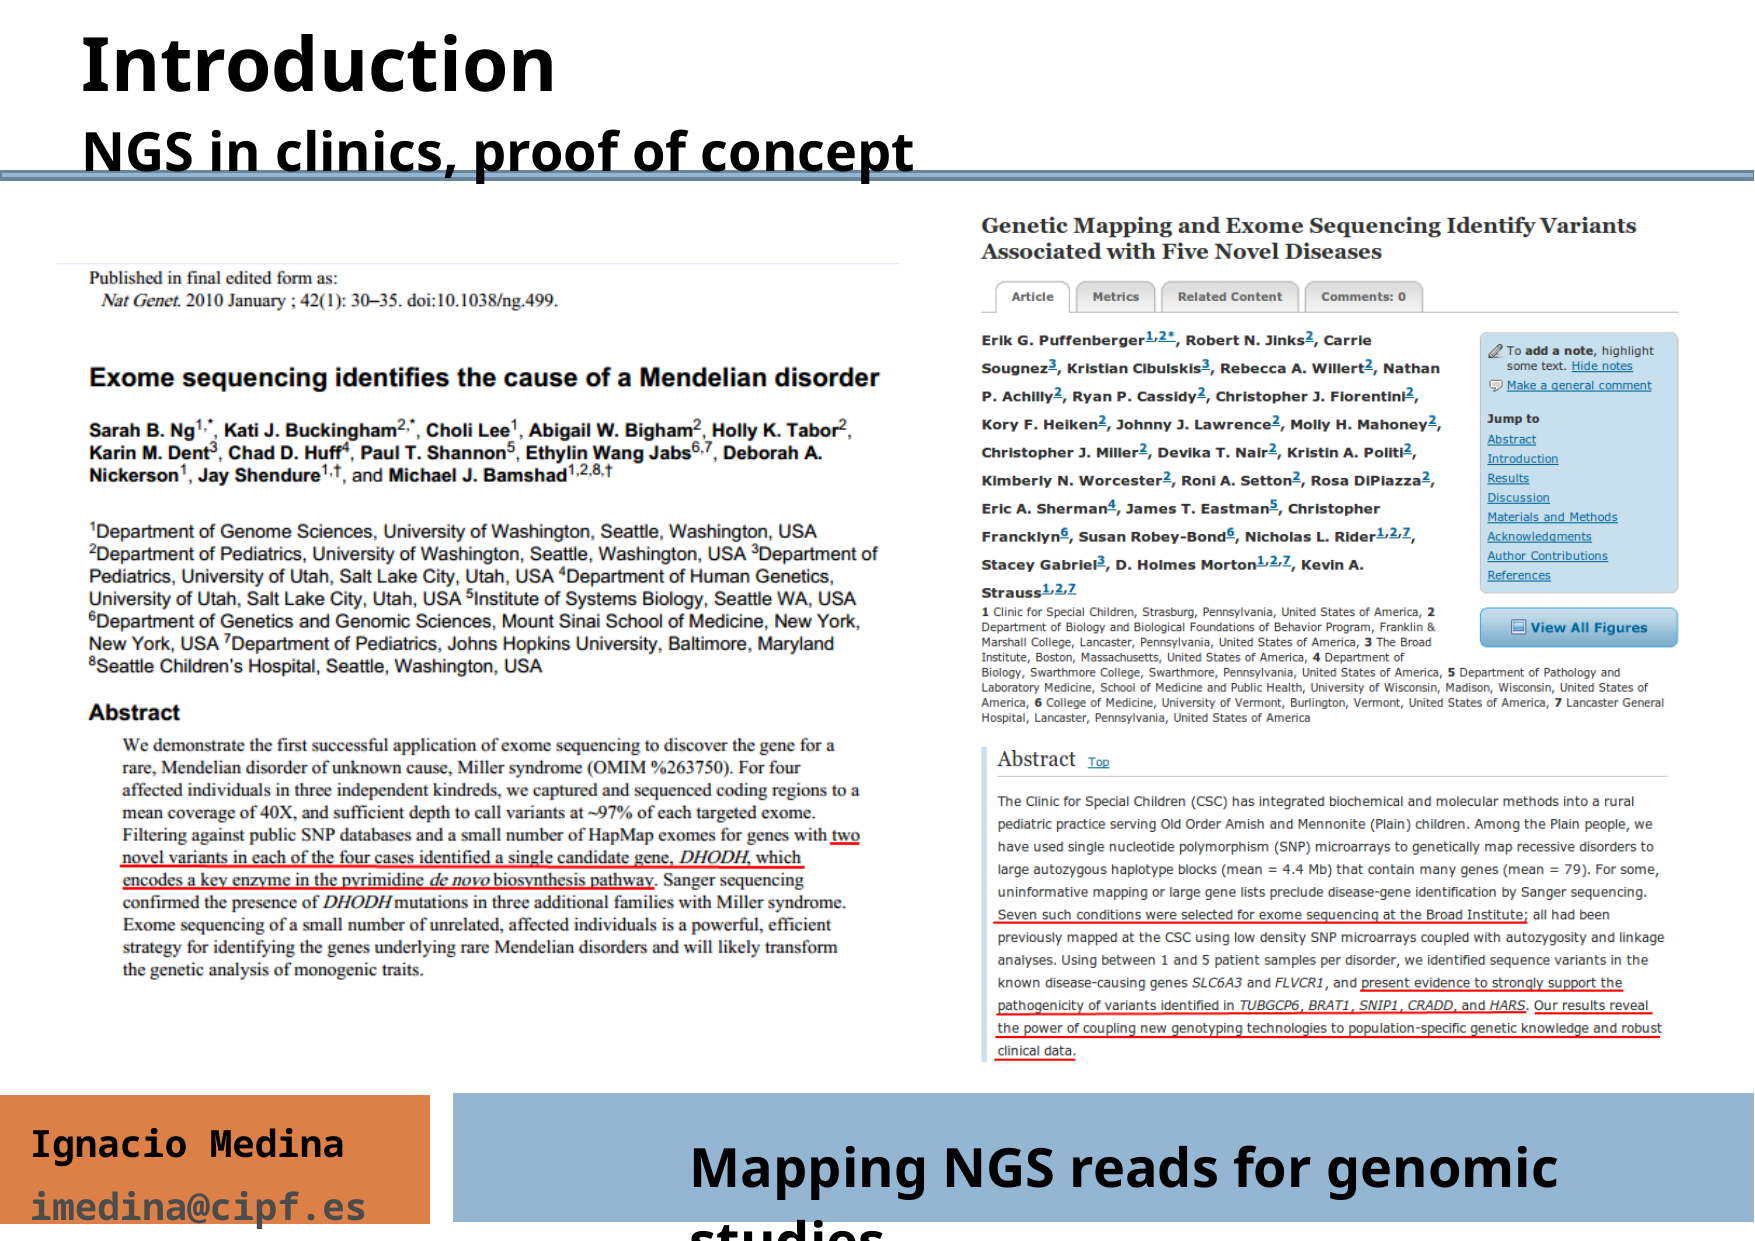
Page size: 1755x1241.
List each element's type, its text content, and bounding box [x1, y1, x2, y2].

text_box Introduction NGS in clinics, proof of concept [67, 3, 1688, 168]
picture [57, 263, 906, 984]
text_box Mapping NGS reads for genomic studies [675, 1122, 1726, 1200]
text_box [484, 171, 861, 179]
text_box [869, 171, 1754, 179]
text_box Ignacio Medina imedina@cipf.es [15, 1110, 406, 1213]
picture [975, 206, 1686, 1063]
text_box [0, 171, 476, 179]
